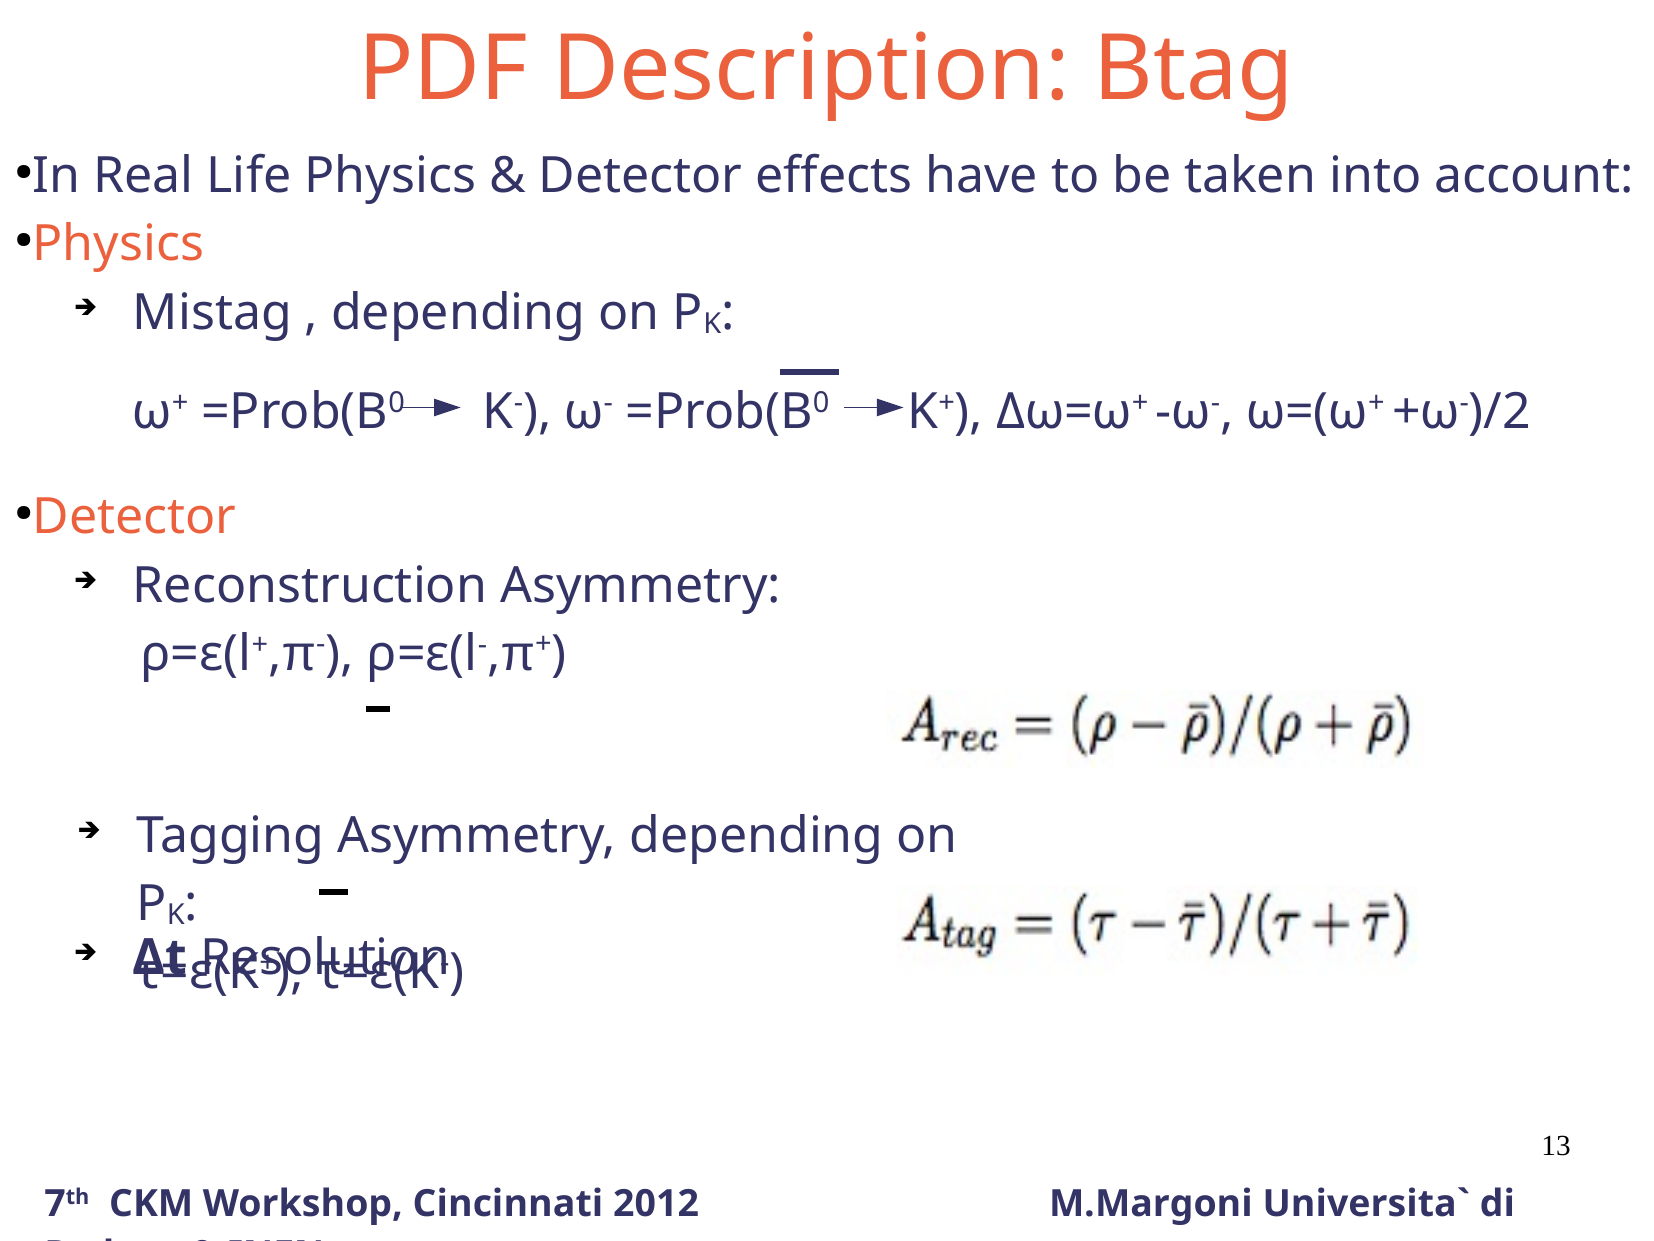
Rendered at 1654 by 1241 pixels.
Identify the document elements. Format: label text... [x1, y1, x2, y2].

text_box ω+ =Prob(B0 K-), ω- =Prob(B0 K+), Δω=ω+ -ω-, ω=(ω+ +ω-)/2 [118, 367, 1654, 461]
text_box In Real Life Physics & Detector effects have to be taken into account: Physics Mistag , depending on PK: Detector Reconstruction Asymmetry: ρ=ε(l+,π-), ρ=ε(l-,π+) Δt Resolution [0, 63, 1654, 1182]
picture [897, 885, 1418, 975]
title PDF Description: Btag [82, 0, 1571, 63]
text_box 7th CKM Workshop, Cincinnati 2012 M.Margoni Universita` di Padova & INFN [29, 1169, 1625, 1241]
text_box Tagging Asymmetry, depending on PK: τ=ε(K+), τ=ε(K-) [3, 791, 1034, 971]
picture [886, 690, 1424, 768]
